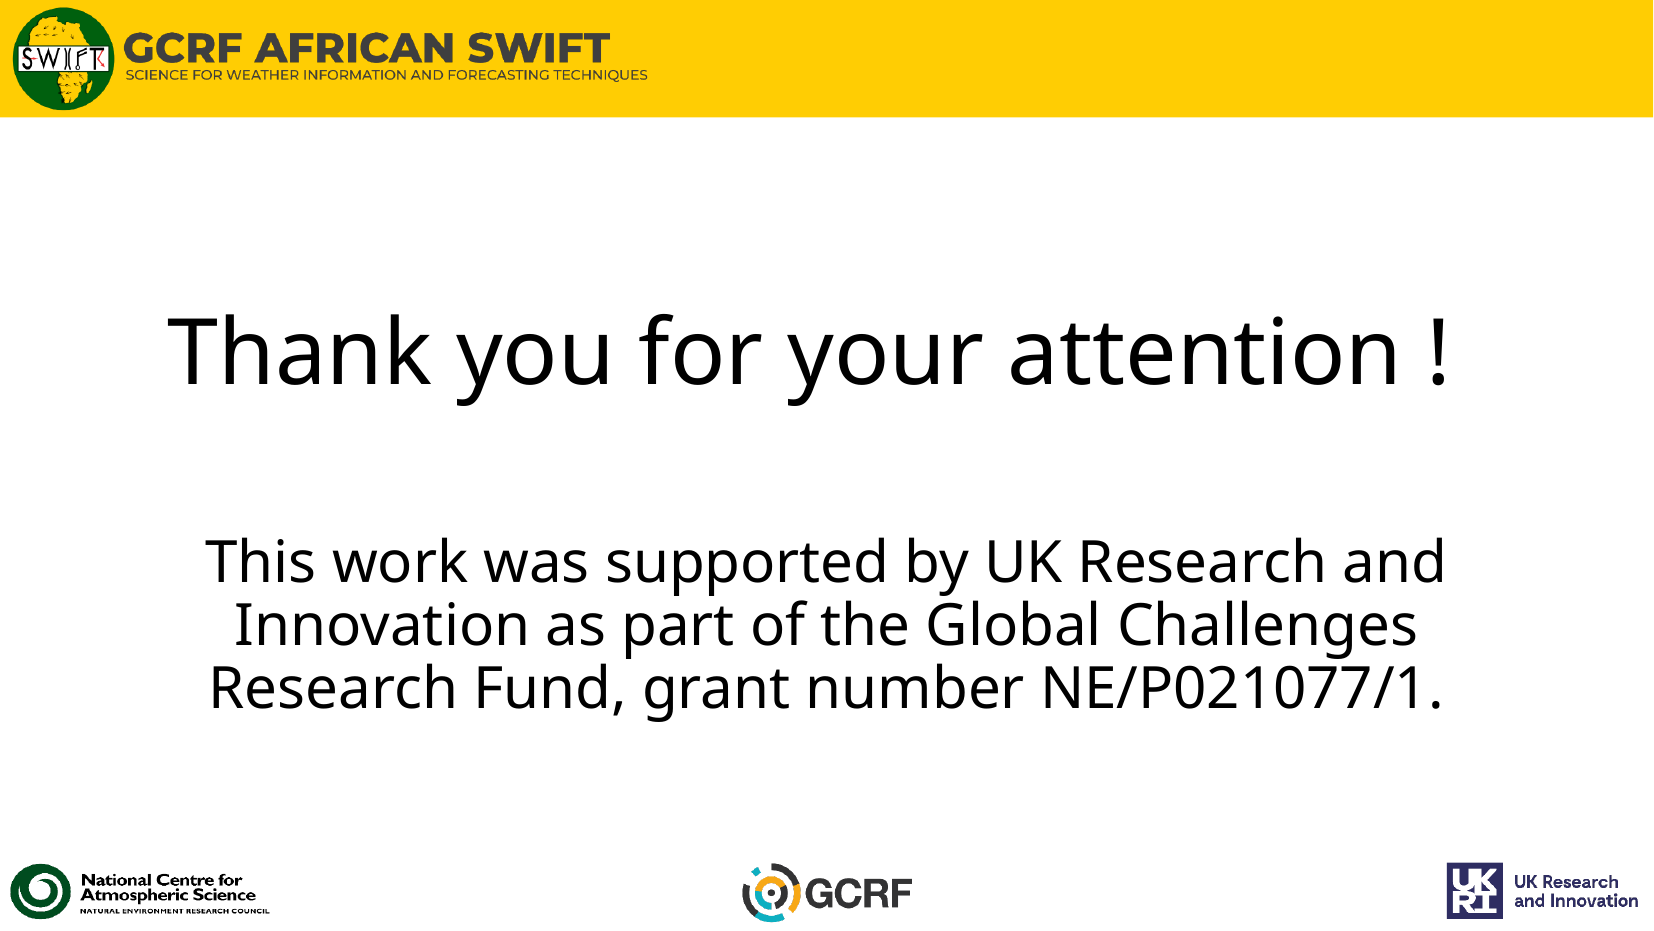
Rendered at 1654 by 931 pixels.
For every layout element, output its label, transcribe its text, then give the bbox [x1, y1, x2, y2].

text_box This work was supported by UK Research and Innovation as part of the Global Challenges Research Fund, grant number NE/P021077/1. [113, 458, 1540, 732]
text_box Thank you for your attention ! [97, 292, 1523, 417]
picture [740, 862, 915, 923]
picture [1446, 862, 1638, 919]
picture [7, 4, 656, 113]
picture [8, 862, 272, 920]
